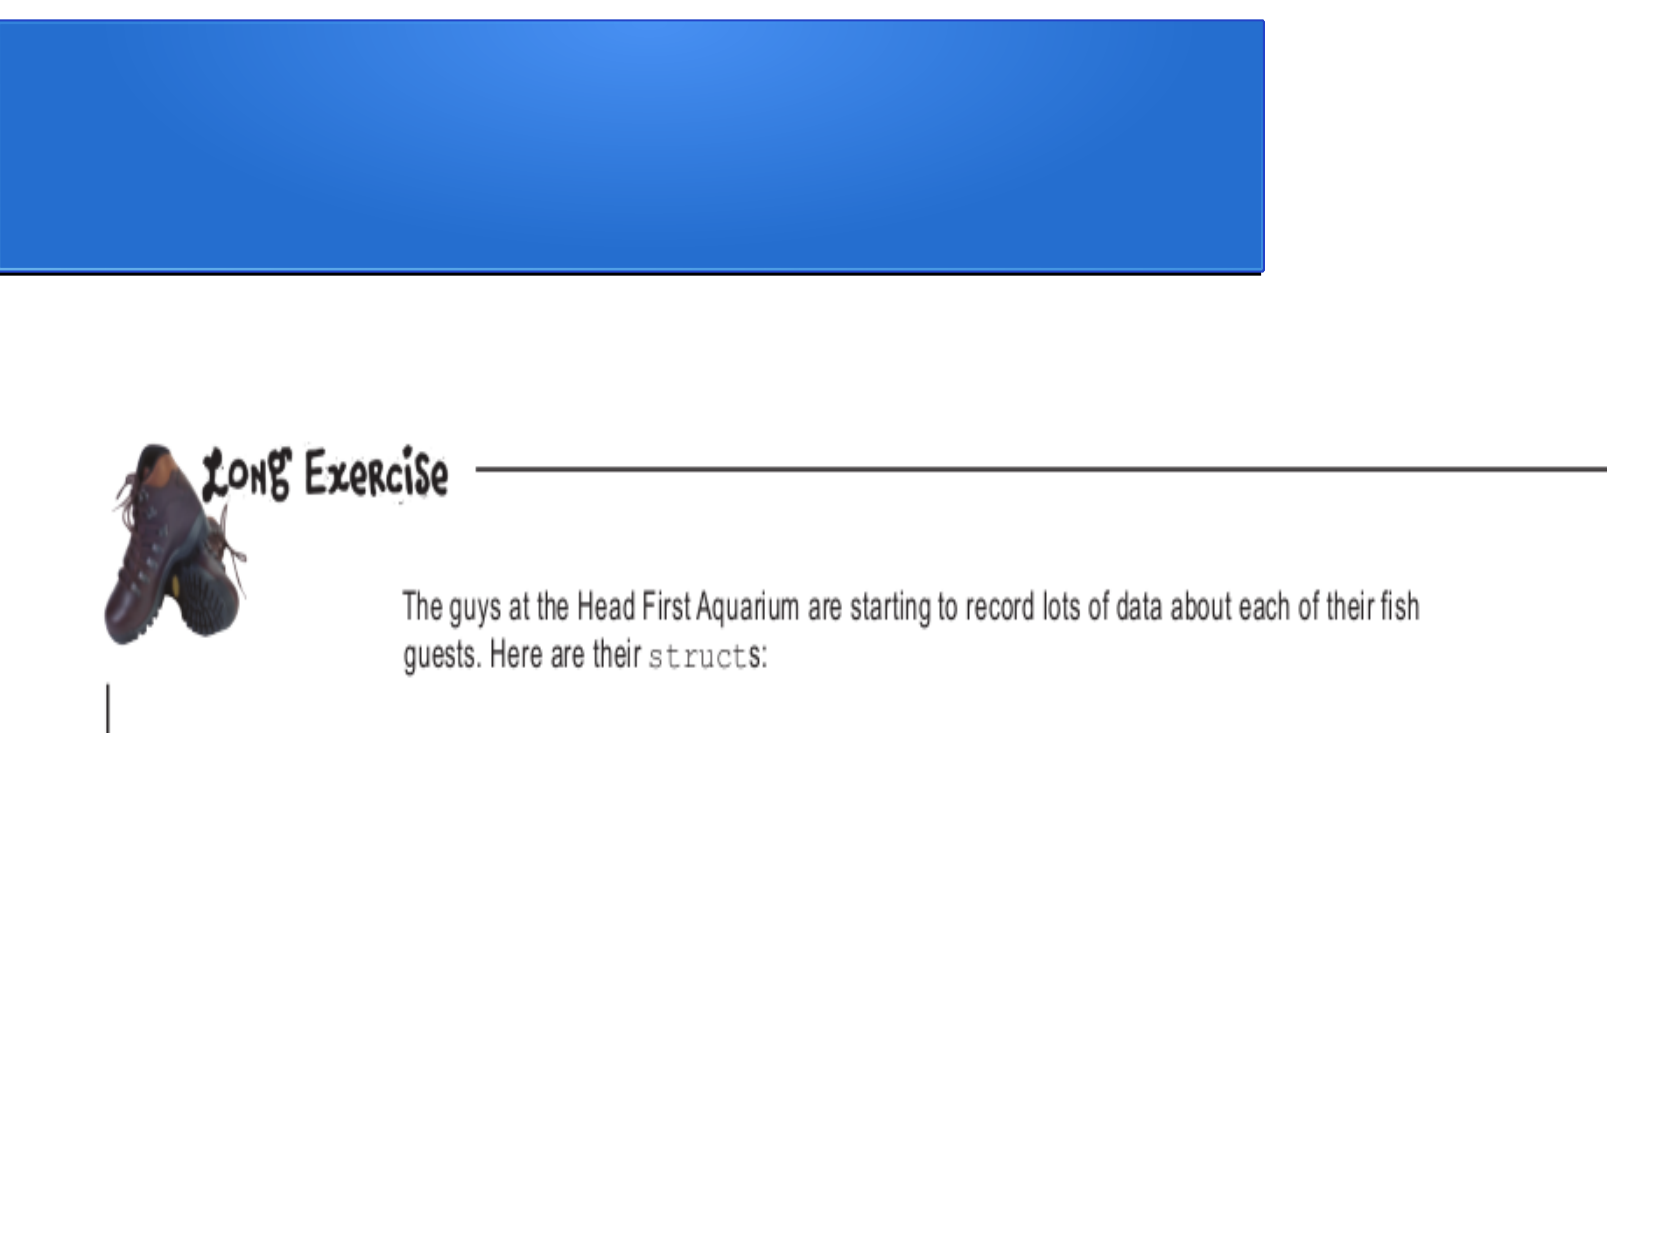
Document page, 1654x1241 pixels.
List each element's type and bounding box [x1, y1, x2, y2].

picture [70, 425, 1607, 733]
